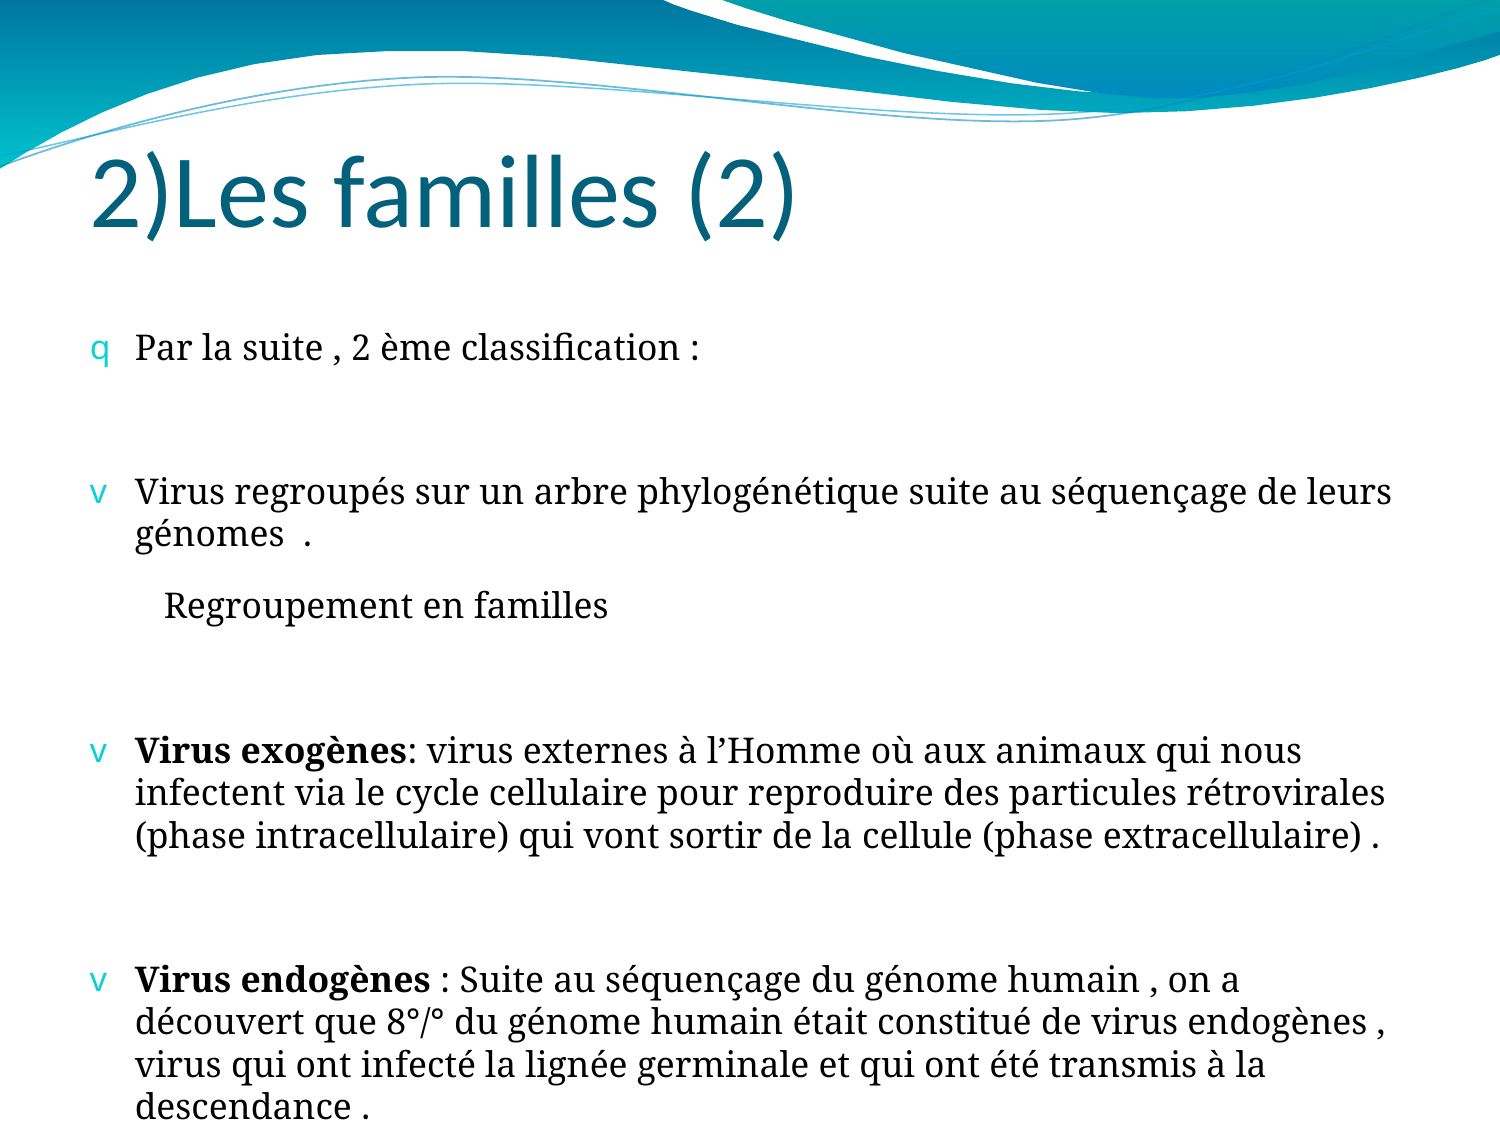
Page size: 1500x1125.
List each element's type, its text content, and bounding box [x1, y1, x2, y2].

list Par la suite , 2 ème classification : Virus regroupés sur un arbre phylogénétique suite au séquençage de leurs génomes . Regroupement en familles Virus exogènes: virus externes à l’Homme où aux animaux qui nous infectent via le cycle cellulaire pour reproduire des particules rétrovirales (phase intracellulaire) qui vont sortir de la cellule (phase extracellulaire) . Virus endogènes : Suite au séquençage du génome humain , on a découvert que 8°/° du génome humain était constitué de virus endogènes , virus qui ont infecté la lignée germinale et qui ont été transmis à la descendance . Ex: La protéine syncytin présente dans l’enveloppe d’un rétrovirus a infecté des mammifères et participe à la mise en place du placenta(syncytiotrophoblaste ) [75, 317, 1425, 1038]
title 2)Les familles (2) [75, 115, 1425, 303]
